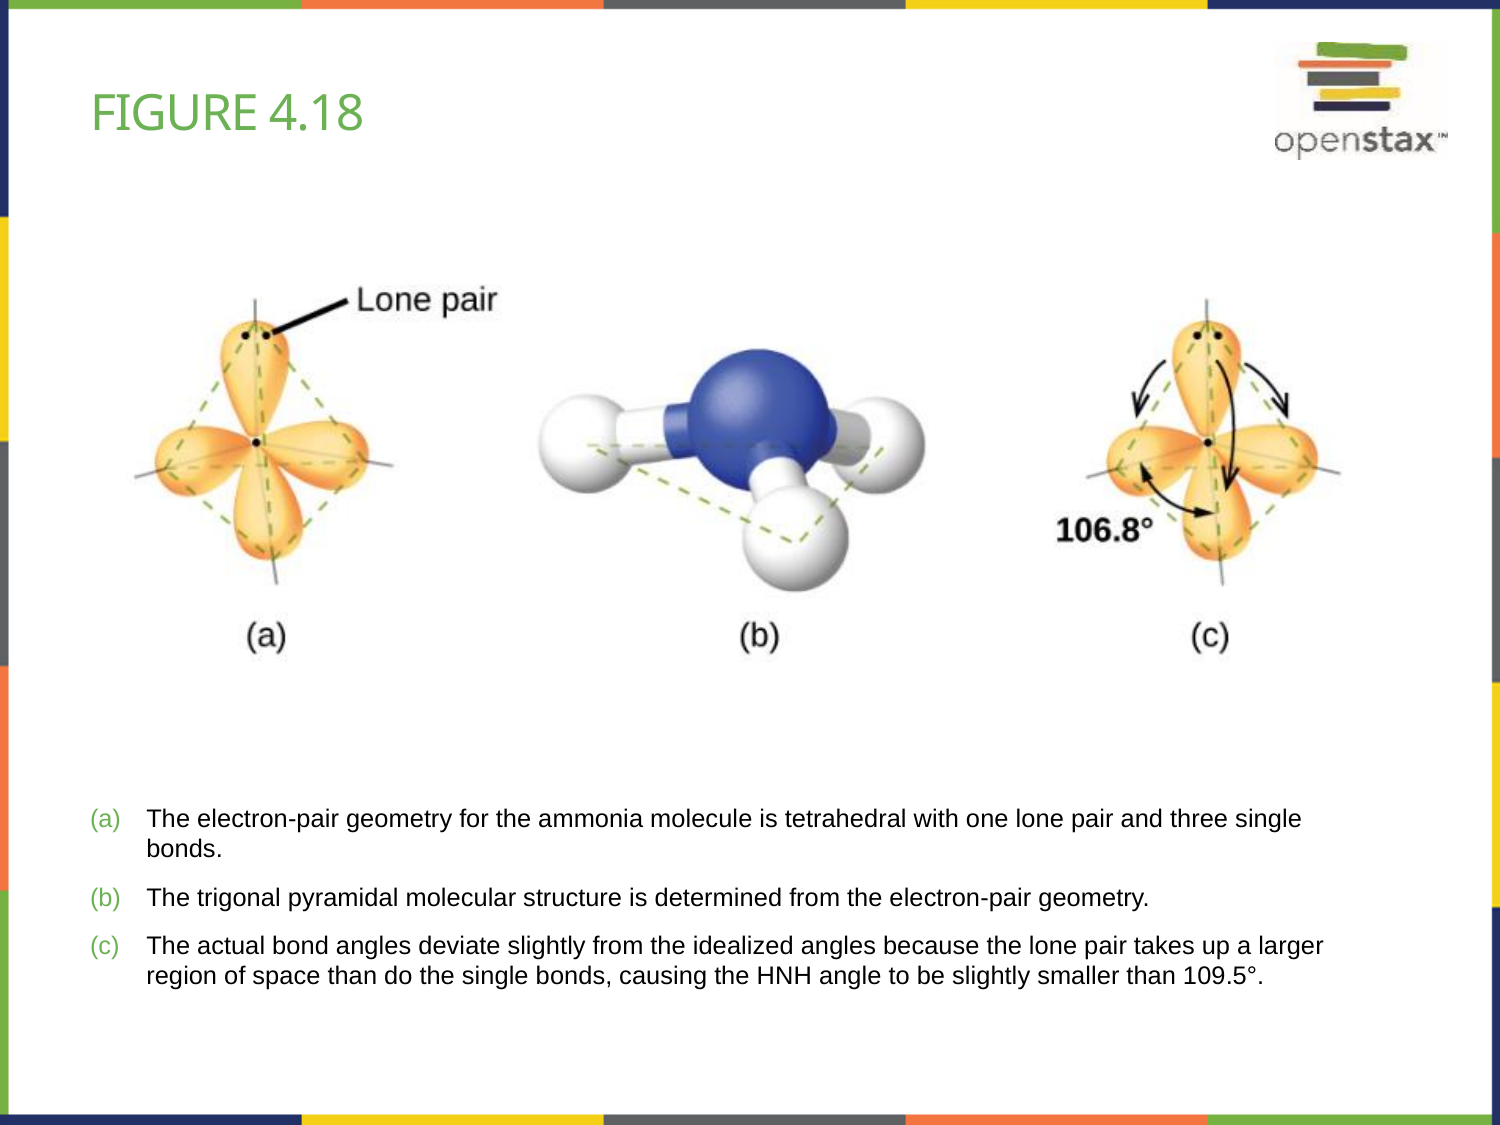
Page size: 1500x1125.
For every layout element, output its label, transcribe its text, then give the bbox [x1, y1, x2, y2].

title Figure 4.18 [75, 39, 1398, 148]
list The electron-pair geometry for the ammonia molecule is tetrahedral with one lone pair and three single bonds. The trigonal pyramidal molecular structure is determined from the electron-pair geometry. The actual bond angles deviate slightly from the idealized angles because the lone pair takes up a larger region of space than do the single bonds, causing the HNH angle to be slightly smaller than 109.5°. [75, 794, 1398, 986]
picture [0, 0, 1500, 1125]
